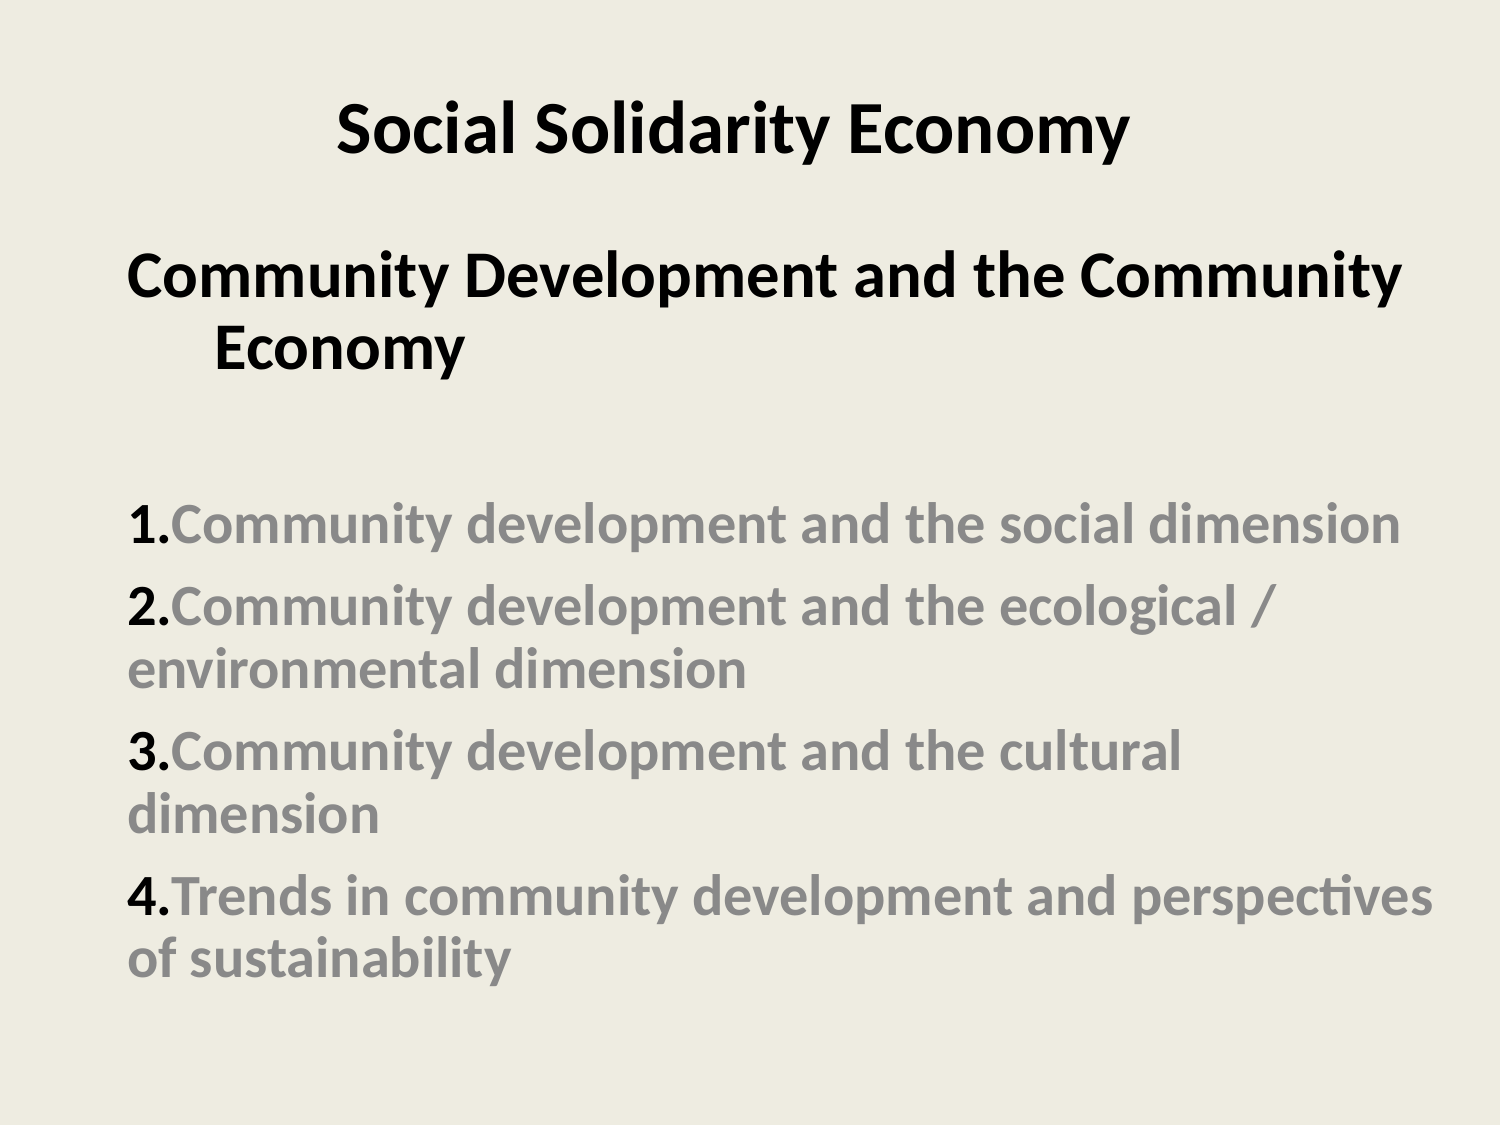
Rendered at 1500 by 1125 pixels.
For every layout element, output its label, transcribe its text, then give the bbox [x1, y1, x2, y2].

text_box Social Solidarity Economy [48, 30, 1421, 218]
text_box Community Development and the Community Economy Community development and the social dimension Community development and the ecological / environmental dimension Community development and the cultural dimension Trends in community development and perspectives of sustainability [112, 232, 1463, 1060]
